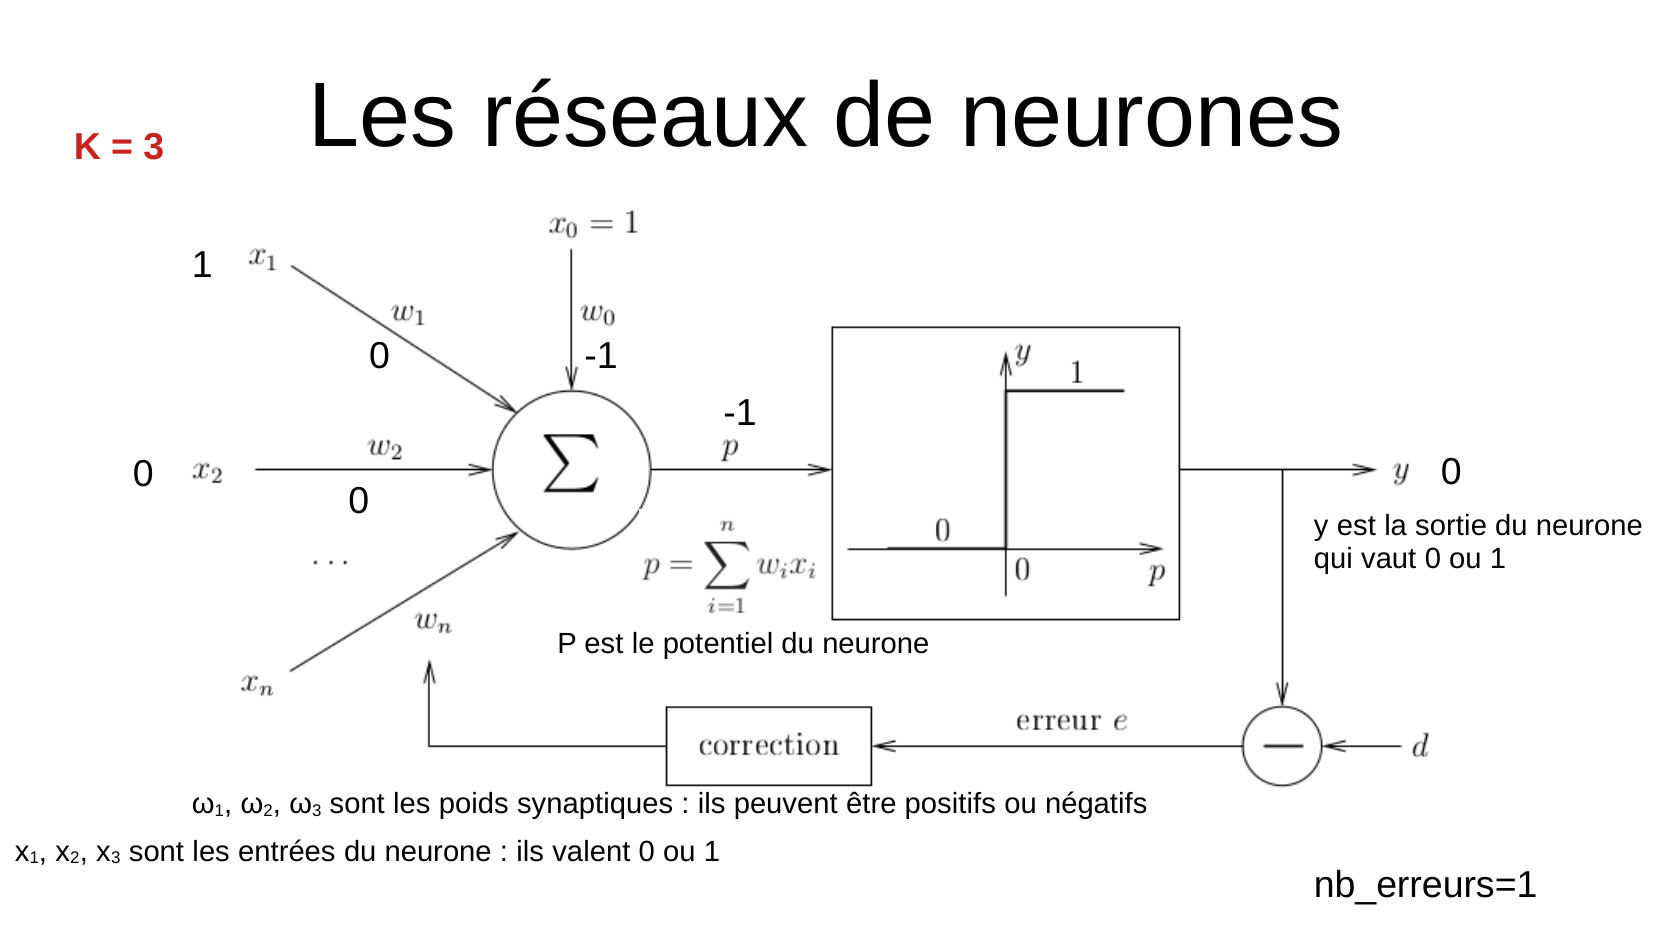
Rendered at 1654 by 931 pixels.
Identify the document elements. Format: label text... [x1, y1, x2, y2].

text_box 1 [177, 236, 228, 294]
text_box ω1, ω2, ω3 sont les poids synaptiques : ils peuvent être positifs ou négatifs [177, 780, 1165, 828]
text_box -1 [569, 327, 633, 384]
text_box 0 [118, 445, 169, 502]
text_box P est le potentiel du neurone [542, 620, 945, 668]
picture [147, 193, 1465, 827]
text_box 0 [333, 472, 384, 530]
title Les réseaux de neurones [82, 37, 1571, 193]
text_box 0 [354, 327, 405, 384]
text_box x1, x2, x3 sont les entrées du neurone : ils valent 0 ou 1 [0, 827, 736, 876]
text_box K = 3 [59, 117, 180, 175]
text_box y est la sortie du neurone qui vaut 0 ou 1 [1299, 501, 1654, 583]
text_box 0 [1426, 442, 1477, 500]
text_box nb_erreurs=1 [1299, 856, 1595, 914]
text_box -1 [708, 383, 772, 441]
